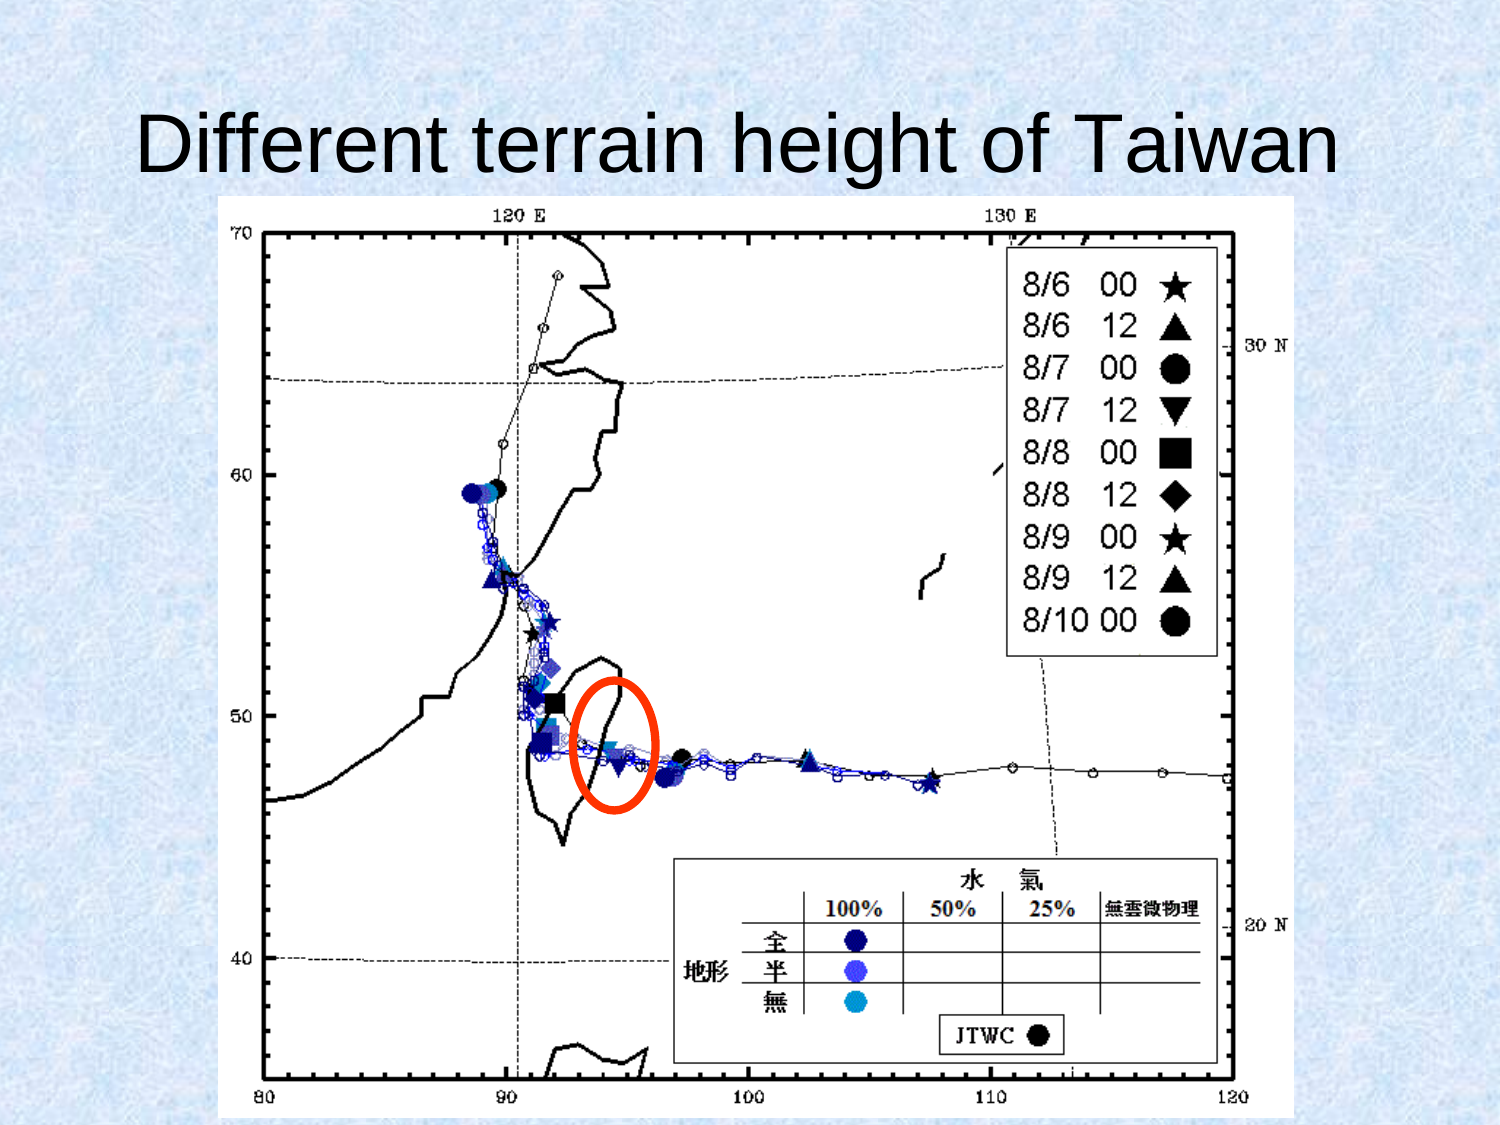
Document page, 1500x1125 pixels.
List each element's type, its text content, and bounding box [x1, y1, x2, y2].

picture [0, 0, 1500, 1125]
title Different terrain height of Taiwan [75, 45, 1426, 233]
